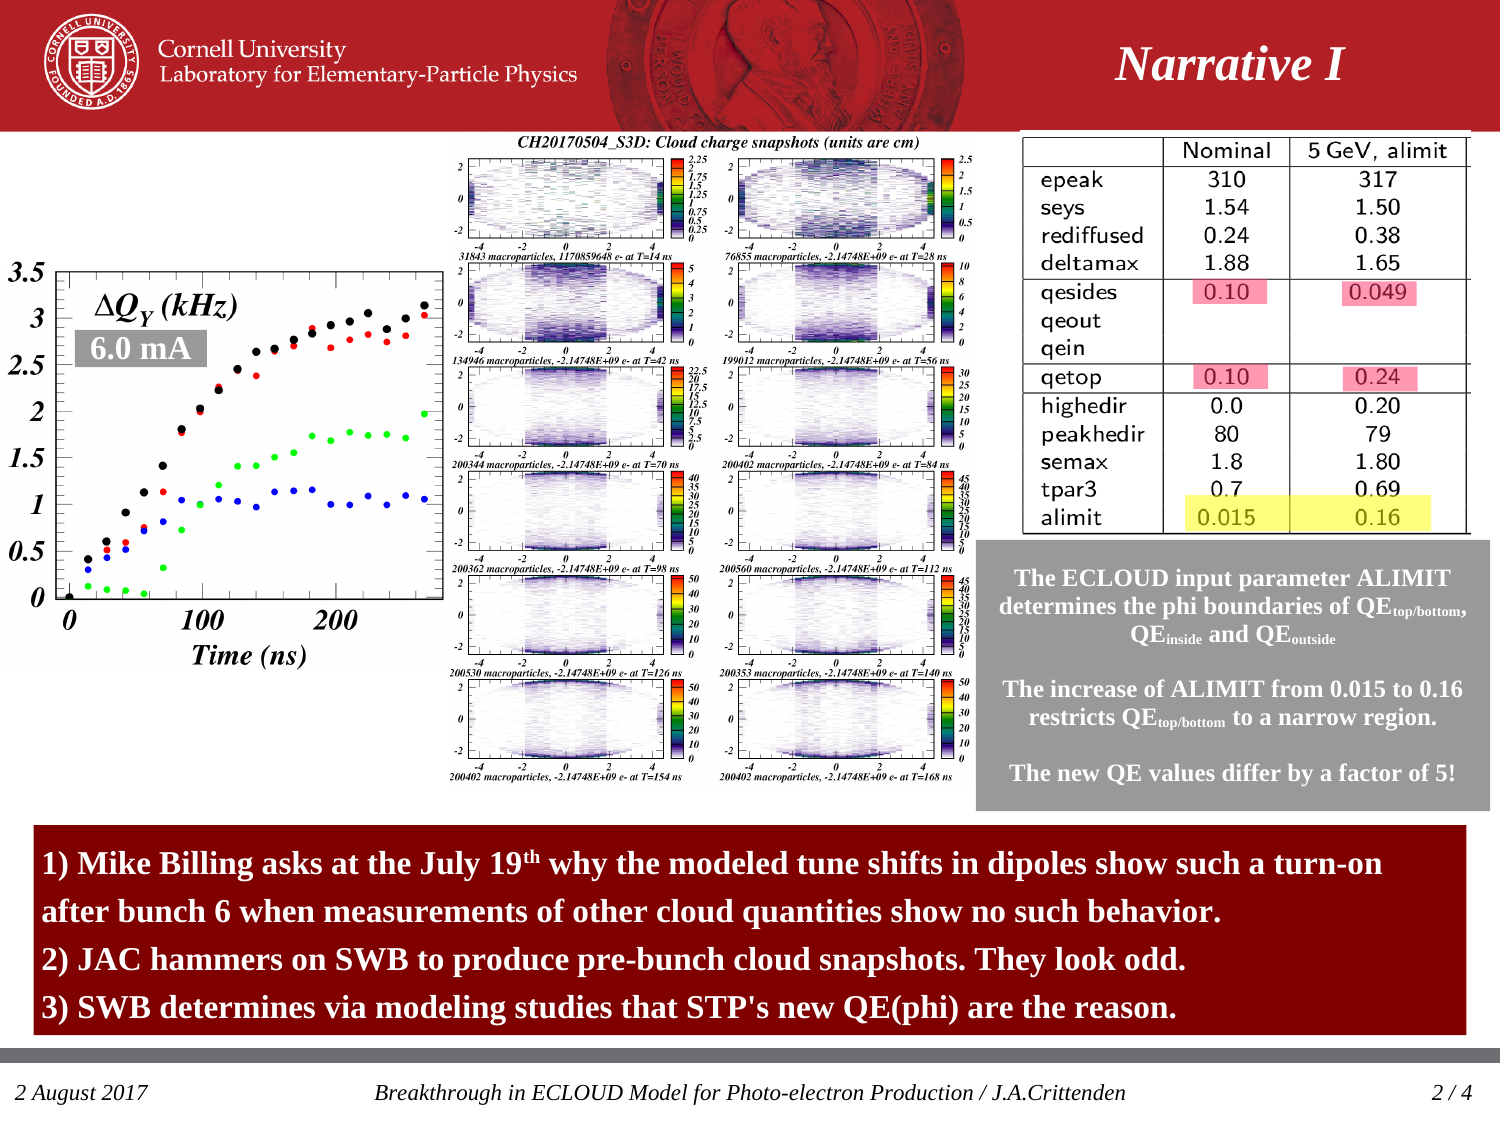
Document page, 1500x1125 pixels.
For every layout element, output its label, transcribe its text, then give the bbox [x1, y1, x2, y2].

text_box [1342, 366, 1418, 392]
text_box [1193, 364, 1269, 389]
picture [0, 134, 976, 789]
text_box 1) Mike Billing asks at the July 19th why the modeled tune shifts in dipoles show such a turn-on after bunch 6 when measurements of other cloud quantities show no such behavior. 2) JAC hammers on SWB to produce pre-bunch cloud snapshots. They look odd. 3) SWB determines via modeling studies that STP's new QE(phi) are the reason. [33, 825, 1467, 1036]
picture [0, 0, 1500, 539]
title Narrative I [960, 7, 1500, 121]
text_box [1341, 281, 1417, 307]
text_box [1185, 495, 1432, 532]
text_box The ECLOUD input parameter ALIMIT determines the phi boundaries of QEtop/bottom, QEinside and QEoutside The increase of ALIMIT from 0.015 to 0.16 restricts QEtop/bottom to a narrow region. The new QE values differ by a factor of 5! [975, 539, 1491, 812]
text_box [1192, 278, 1268, 304]
text_box 6.0 mA [74, 329, 207, 368]
